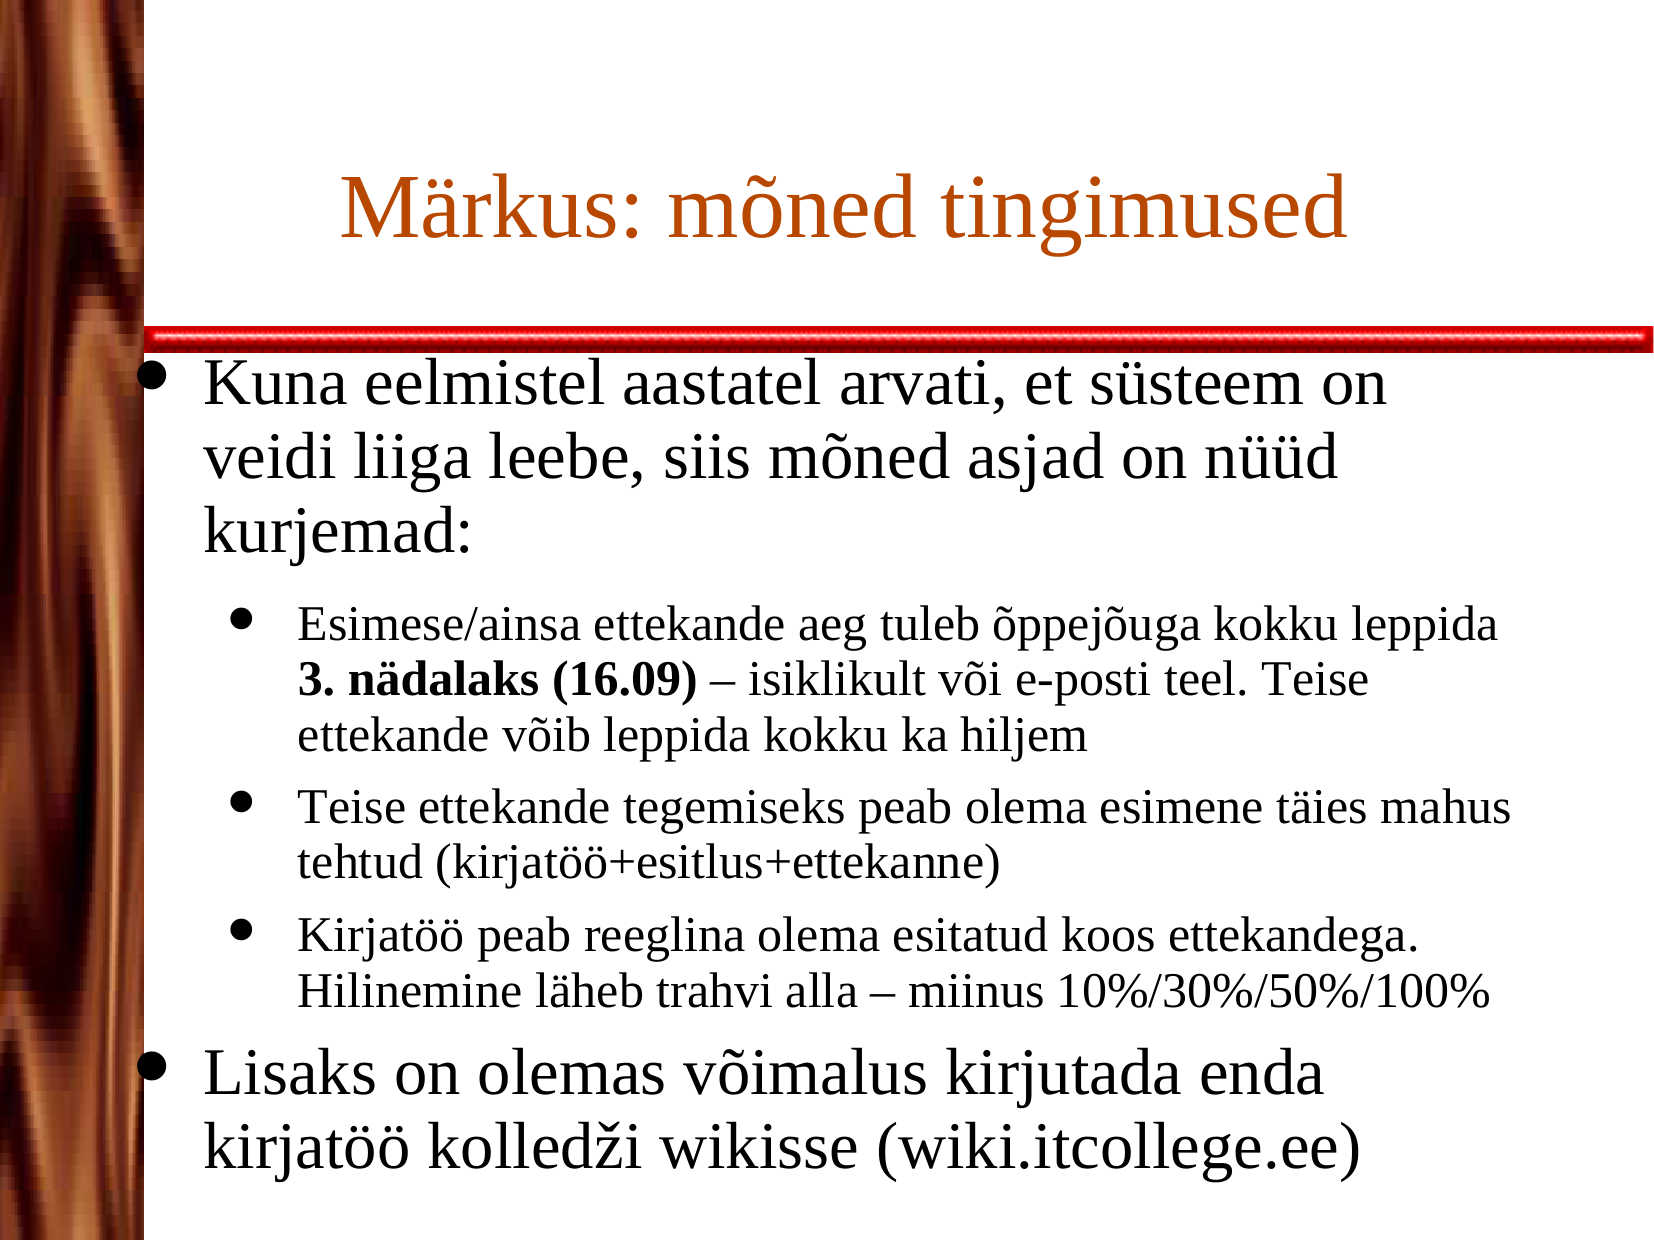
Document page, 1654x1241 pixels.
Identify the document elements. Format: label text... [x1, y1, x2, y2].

title Märkus: mõned tingimused [121, 96, 1533, 317]
picture [0, 0, 1654, 1240]
list Kuna eelmistel aastatel arvati, et süsteem on veidi liiga leebe, siis mõned asjad on nüüd kurjemad: Esimese/ainsa ettekande aeg tuleb õppejõuga kokku leppida 3. nädalaks (16.09) – isiklikult või e-posti teel. Teise ettekande võib leppida kokku ka hiljem Teise ettekande tegemiseks peab olema esimene täies mahus tehtud (kirjatöö+esitlus+ettekanne) Kirjatöö peab reeglina olema esitatud koos ettekandega. Hilinemine läheb trahvi alla – miinus 10%/30%/50%/100% Lisaks on olemas võimalus kirjutada enda kirjatöö kolledži wikisse (wiki.itcollege.ee) [121, 344, 1533, 1182]
